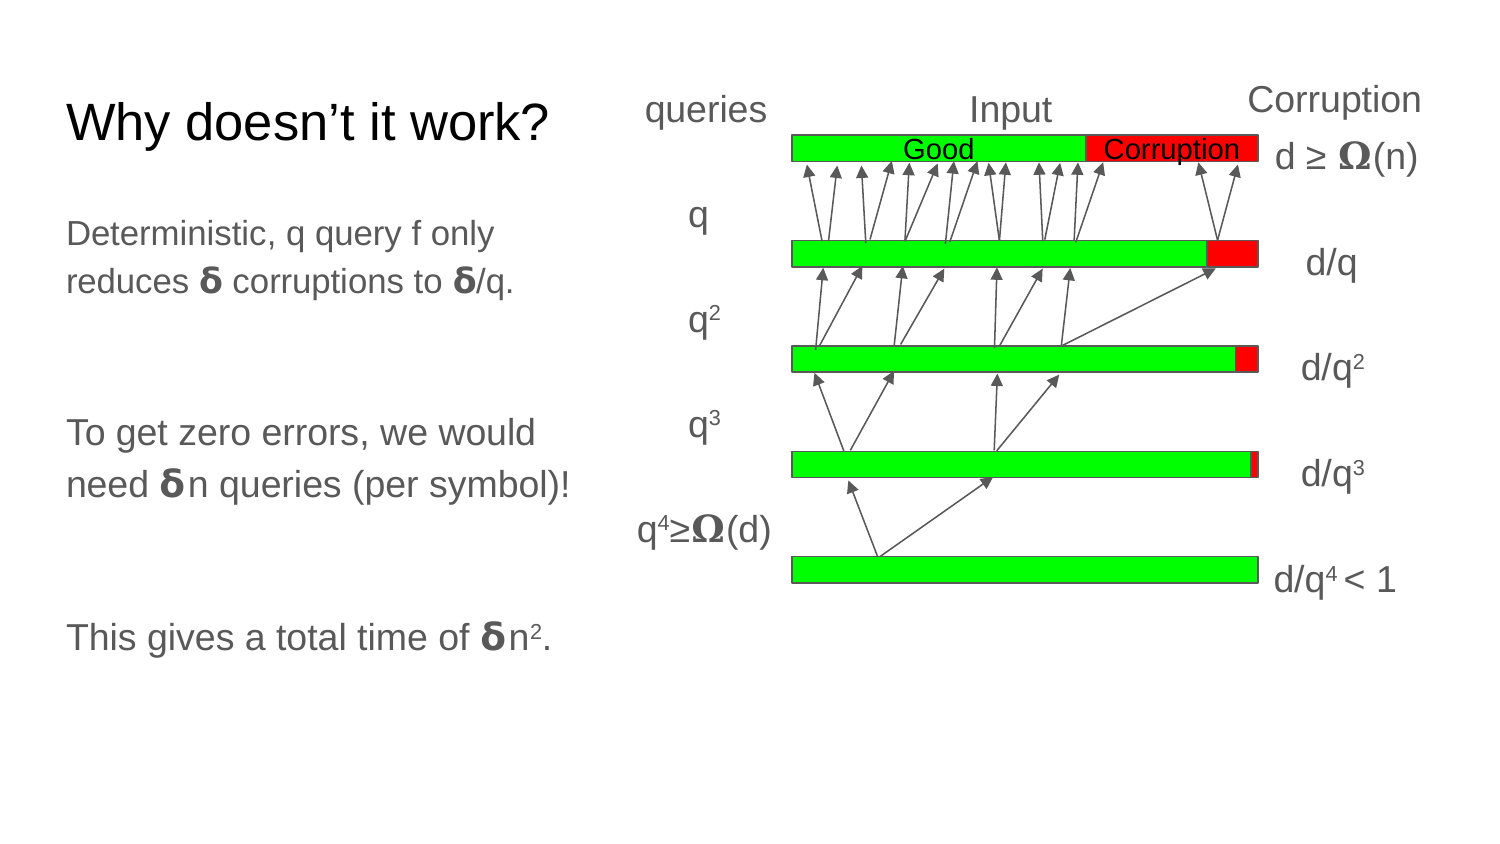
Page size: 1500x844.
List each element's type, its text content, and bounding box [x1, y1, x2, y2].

text_box Input [1006, 104, 1016, 120]
text_box d/q3 [1285, 434, 1388, 510]
title Why doesn’t it work? [51, 72, 597, 167]
text_box To get zero errors, we would need 𝝳n queries (per symbol)! This gives a total time of 𝝳n2. [51, 386, 597, 674]
text_box queries [629, 69, 784, 125]
text_box q3 [693, 419, 703, 435]
text_box [791, 345, 1258, 373]
text_box d/q2 [1285, 328, 1388, 404]
text_box Corruption [1086, 135, 1258, 162]
text_box d ≥ 𝛀(n) [1259, 116, 1442, 192]
text_box Input [954, 69, 1078, 125]
text_box q [673, 174, 741, 230]
text_box q2 [673, 279, 741, 335]
text_box [791, 451, 1258, 478]
list Deterministic, q query f only reduces 𝝳 corruptions to 𝝳/q. [51, 189, 597, 316]
text_box q4≥𝛀(d) [641, 524, 651, 540]
text_box [791, 556, 1258, 583]
text_box q2 [693, 314, 703, 330]
text_box d/q4 < 1 [1258, 540, 1428, 622]
text_box Good [791, 135, 1086, 162]
text_box queries [649, 104, 659, 120]
text_box d/q [1290, 222, 1384, 298]
text_box q3 [673, 384, 741, 440]
text_box [791, 240, 1258, 267]
text_box q [693, 209, 703, 225]
text_box q4≥𝛀(d) [621, 489, 792, 545]
text_box Corruption [1232, 59, 1442, 116]
